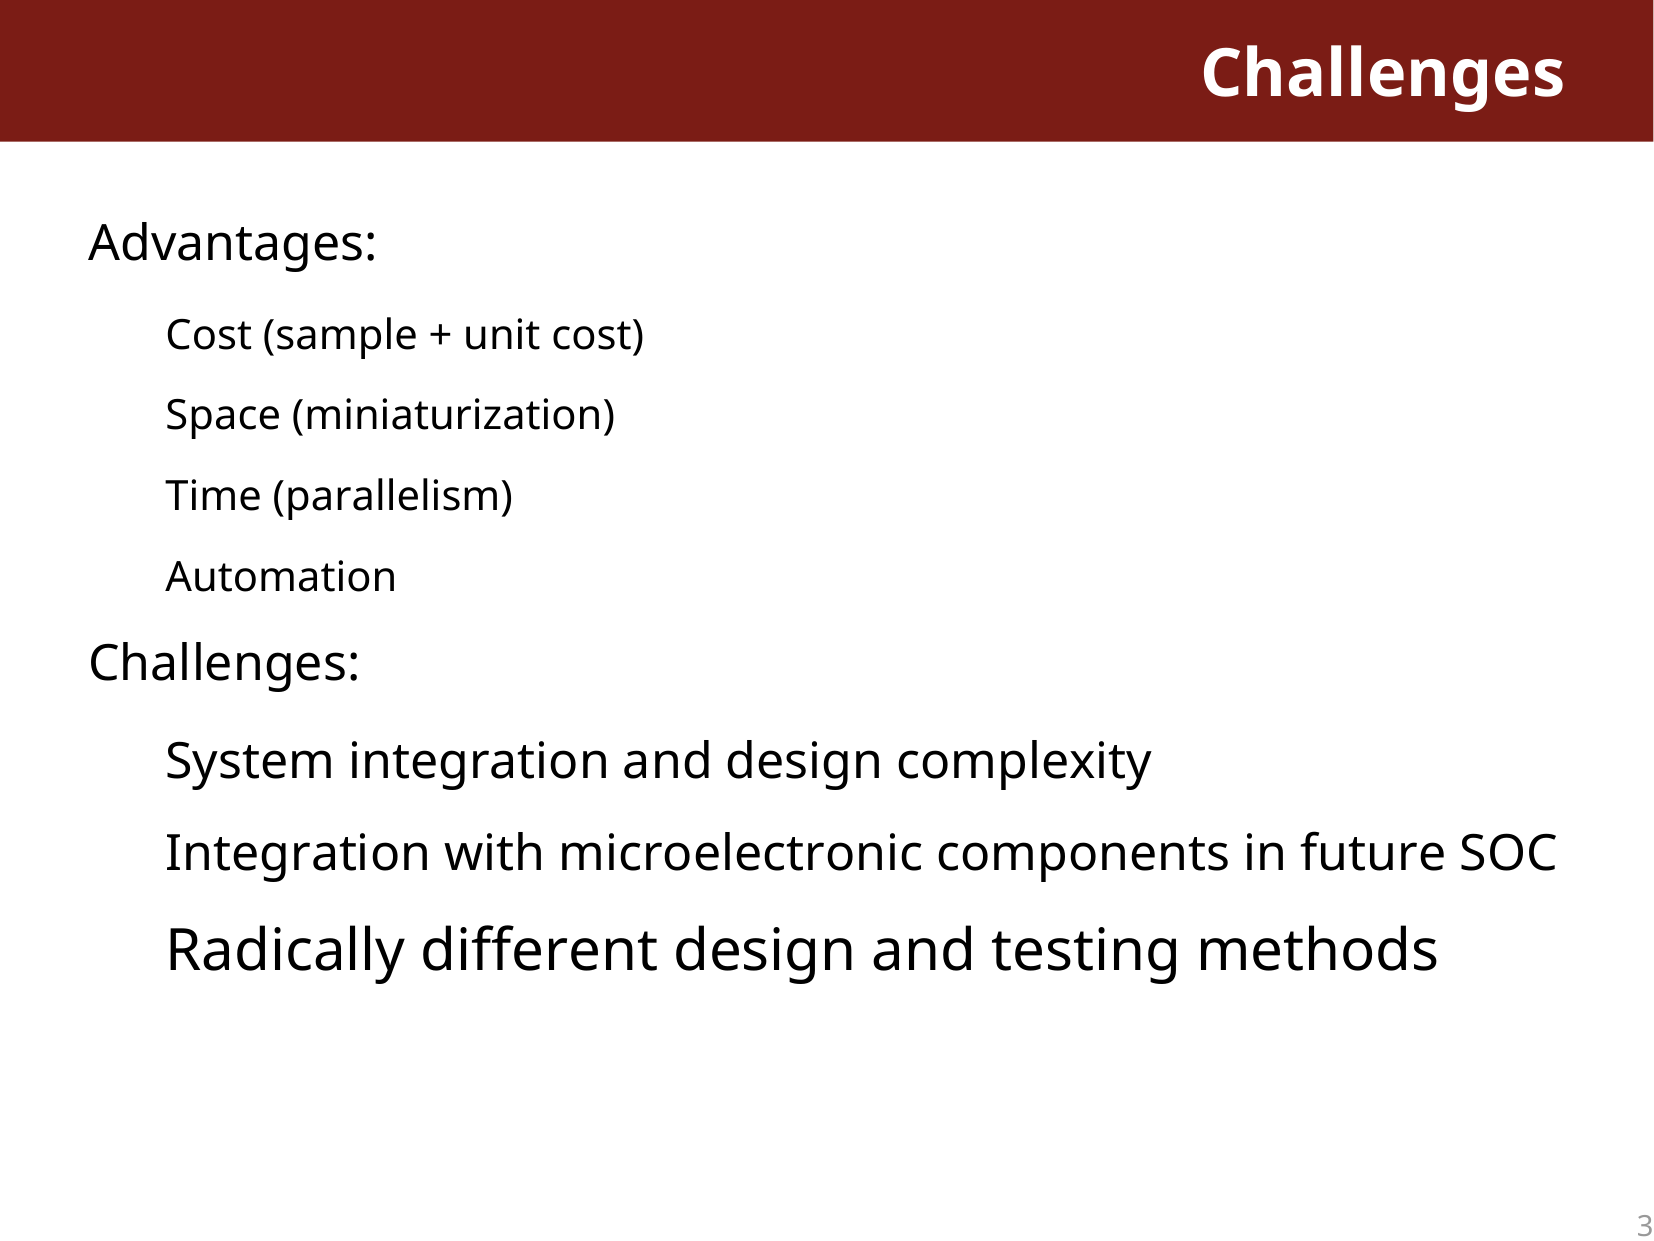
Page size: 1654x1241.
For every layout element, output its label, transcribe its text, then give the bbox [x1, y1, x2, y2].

title Challenges [0, 7, 1583, 135]
list Advantages: Cost (sample + unit cost) Space (miniaturization) Time (parallelism) Automation Challenges: System integration and design complexity Integration with microelectronic components in future SOC Radically different design and testing methods [70, 206, 1583, 1143]
